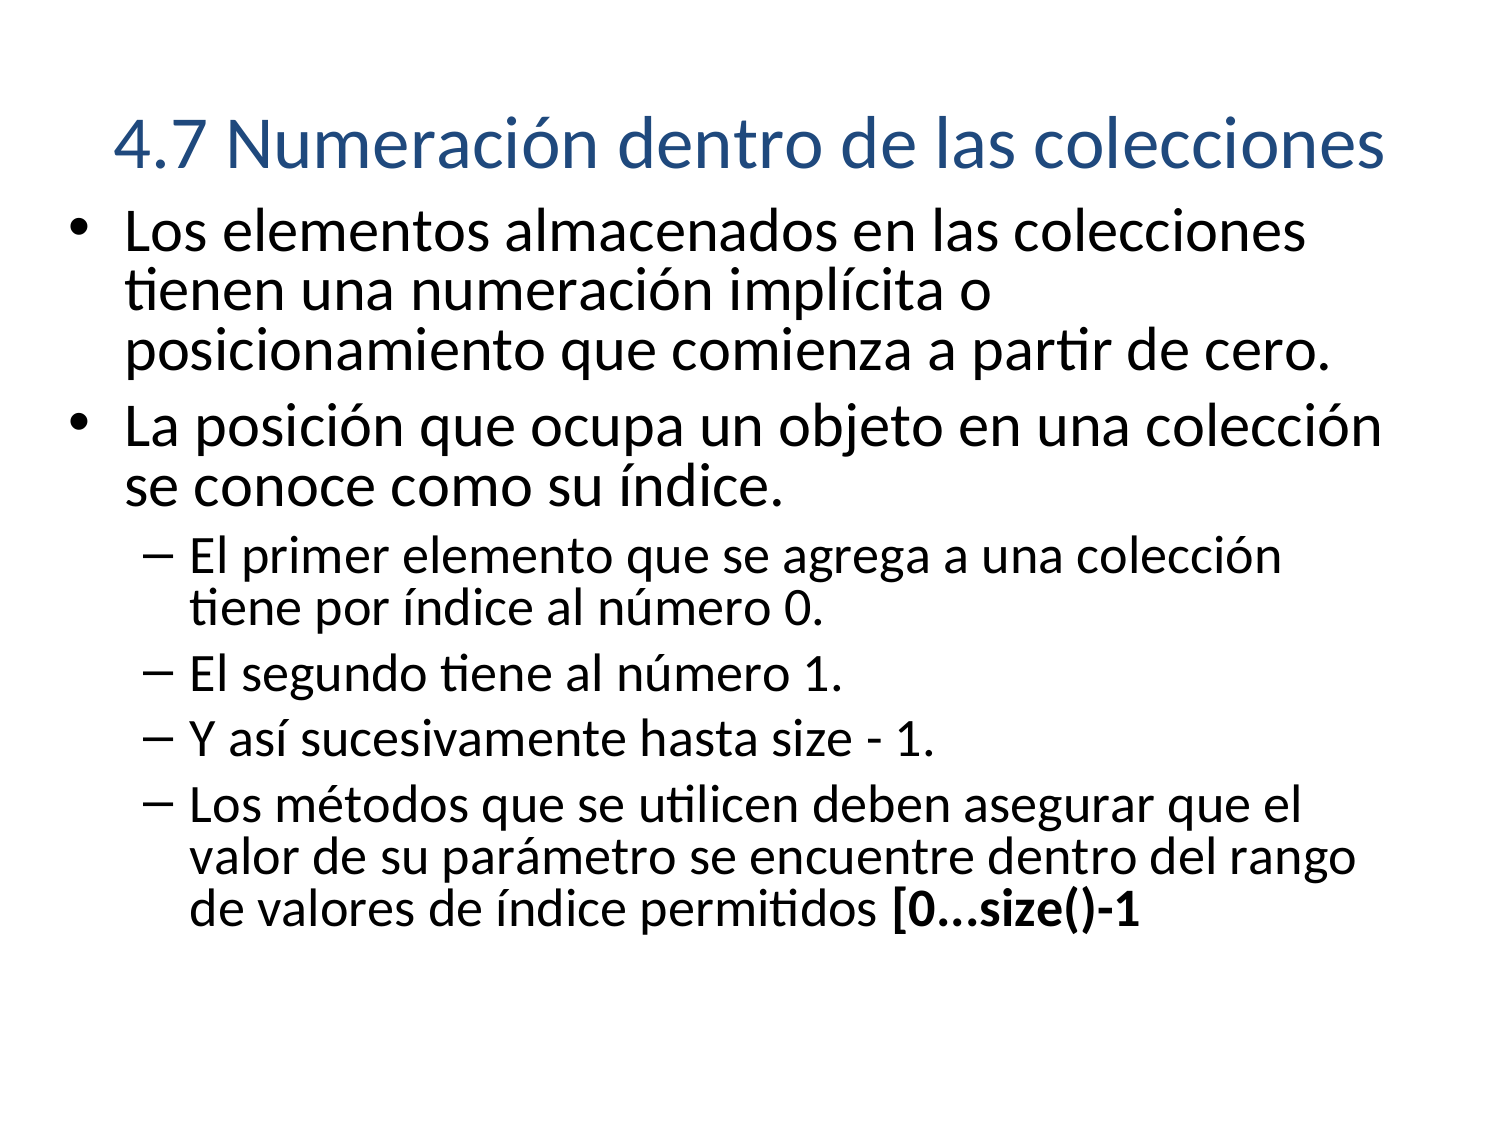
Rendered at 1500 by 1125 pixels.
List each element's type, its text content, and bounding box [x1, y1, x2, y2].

title 4.7 Numeración dentro de las colecciones [75, 45, 1426, 233]
list Los elementos almacenados en las colecciones tienen una numeración implícita o posicionamiento que comienza a partir de cero. La posición que ocupa un objeto en una colección se conoce como su índice. El primer elemento que se agrega a una colección tiene por índice al número 0. El segundo tiene al número 1. Y así sucesivamente hasta size - 1. Los métodos que se utilicen deben asegurar que el valor de su parámetro se encuentre dentro del rango de valores de índice permitidos [0...size()-1 [53, 195, 1404, 1012]
